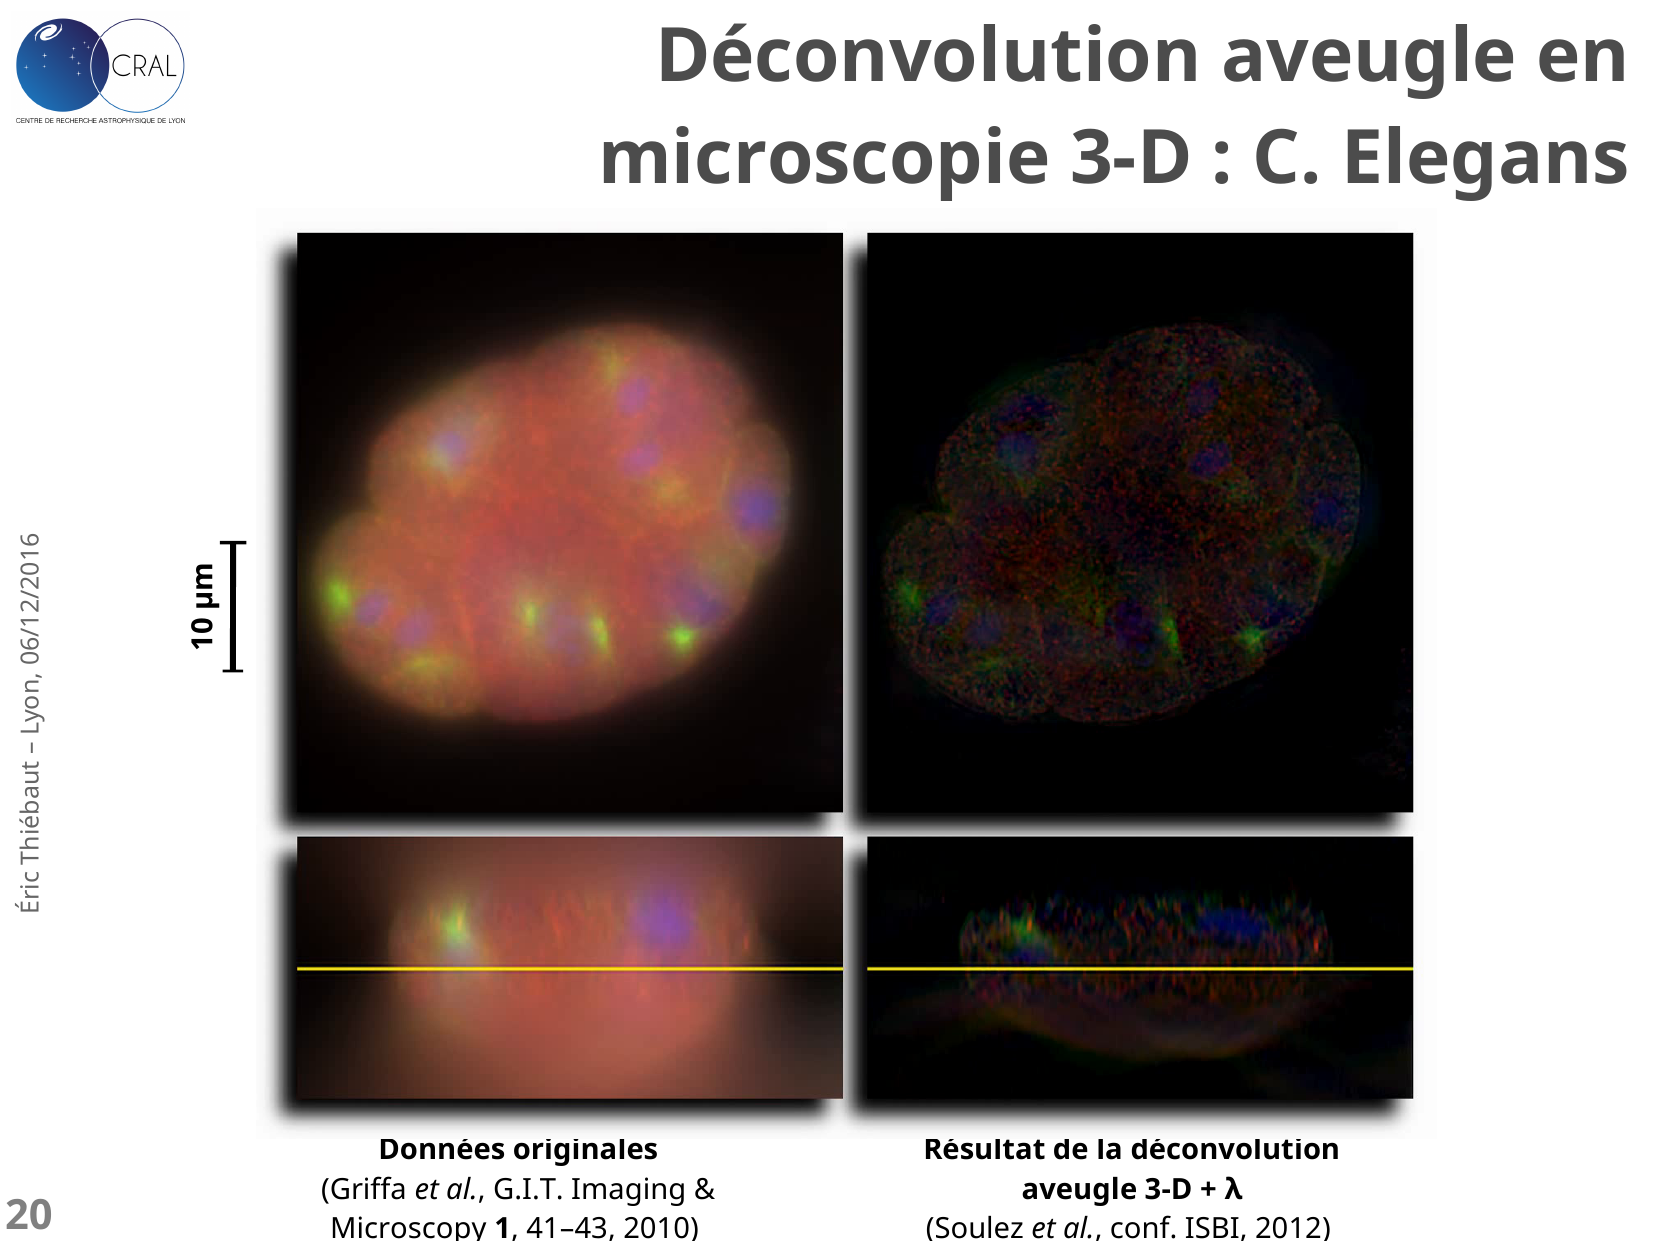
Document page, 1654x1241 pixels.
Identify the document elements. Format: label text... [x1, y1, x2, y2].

text_box 10 µm [176, 550, 226, 663]
text_box Données originales (Griffa et al., G.I.T. Imaging & Microscopy 1, 41–43, 2010) [287, 1140, 750, 1241]
picture [11, 11, 190, 130]
text_box Résultat de la déconvolution aveugle 3-D + λ (Soulez et al., conf. ISBI, 2012) [883, 1140, 1381, 1241]
title Déconvolution aveugle en microscopie 3-D : C. Elegans [285, 0, 1631, 207]
text_box [256, 207, 1438, 1140]
